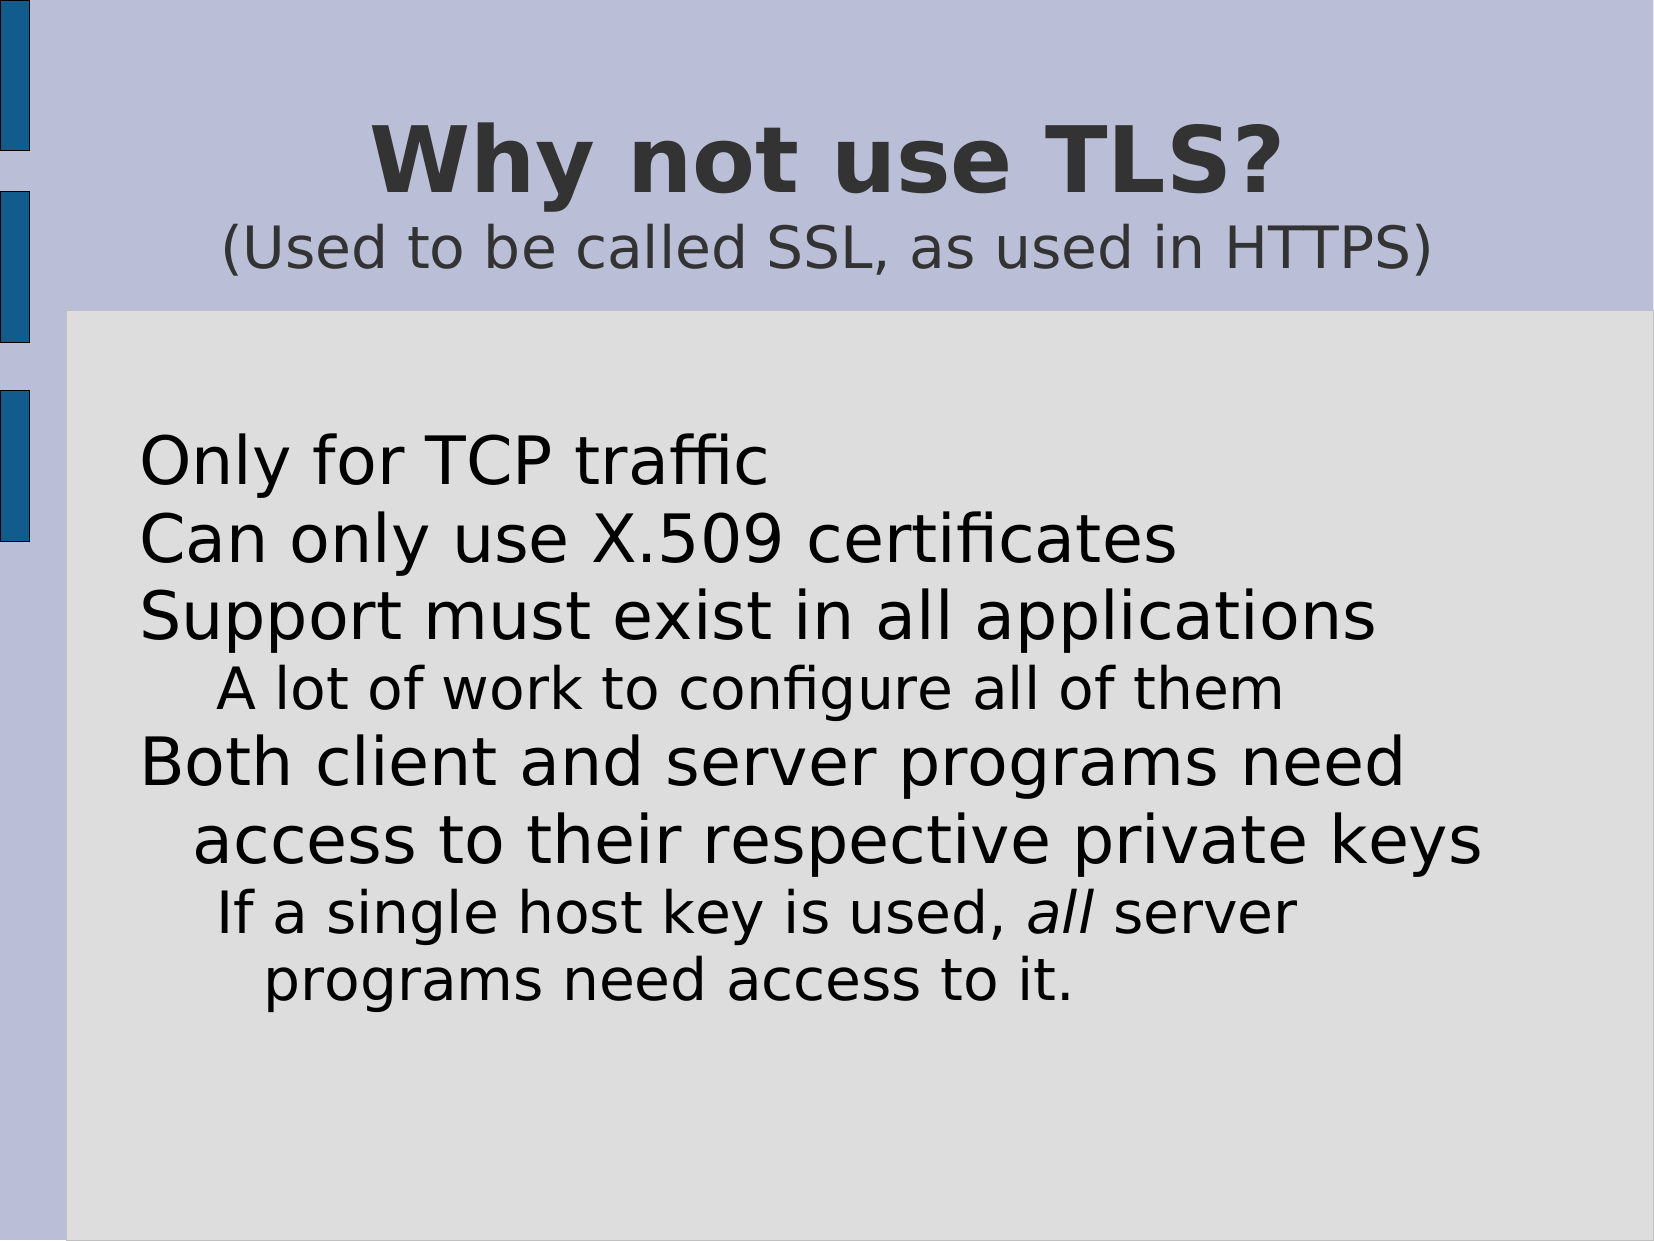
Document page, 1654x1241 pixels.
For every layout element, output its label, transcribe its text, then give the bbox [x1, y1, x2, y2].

list Only for TCP traffic Can only use X.509 certificates Support must exist in all applications A lot of work to configure all of them Both client and server programs need access to their respective private keys If a single host key is used, all server programs need access to it. [121, 344, 1534, 1127]
title Why not use TLS? (Used to be called SSL, as used in HTTPS) [121, 91, 1534, 299]
